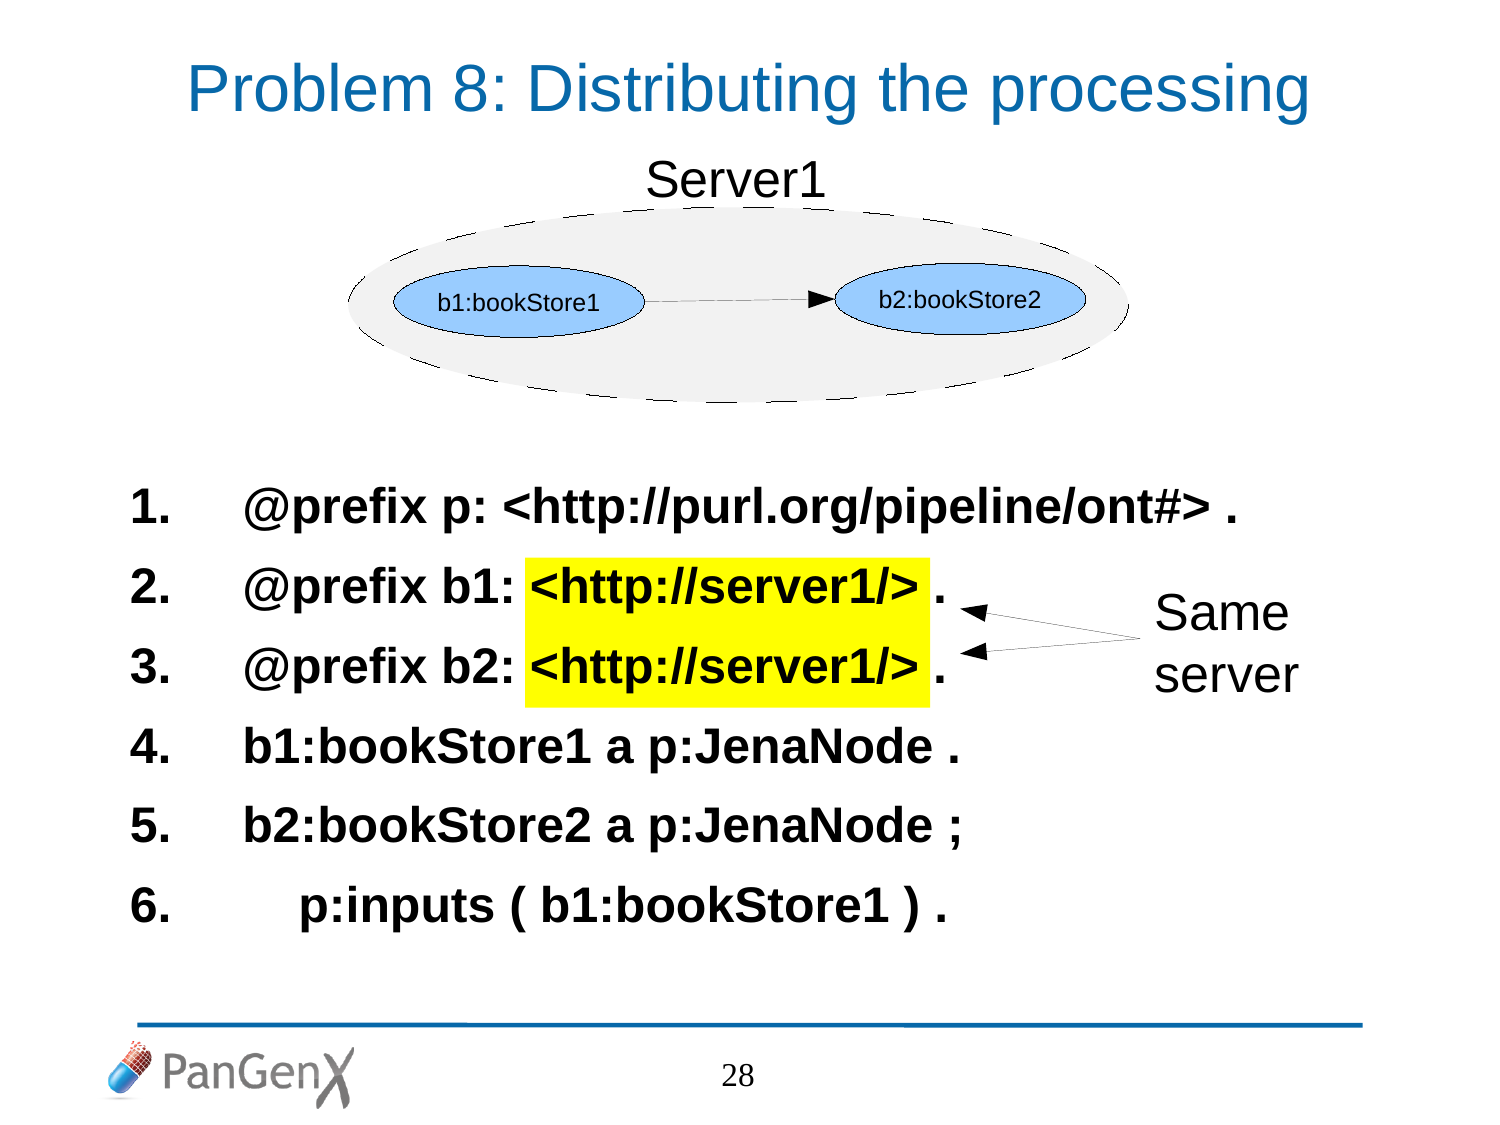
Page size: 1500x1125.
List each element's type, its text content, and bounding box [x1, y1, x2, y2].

title Problem 8: Distributing the processing [0, 6, 1500, 149]
text_box b2:bookStore2 [835, 263, 1086, 335]
list @prefix p: <http://purl.org/pipeline/ont#> . @prefix b1: <http://server1/> . @prefix b2: <http://server1/> . b1:bookStore1 a p:JenaNode . b2:bookStore2 a p:JenaNode ; p:inputs ( b1:bookStore1 ) . [115, 458, 1387, 1059]
picture [89, 1041, 354, 1109]
text_box Server1 [630, 149, 843, 216]
text_box Same server [1140, 570, 1315, 711]
text_box b1:bookStore1 [393, 265, 645, 338]
text_box [348, 210, 1129, 403]
